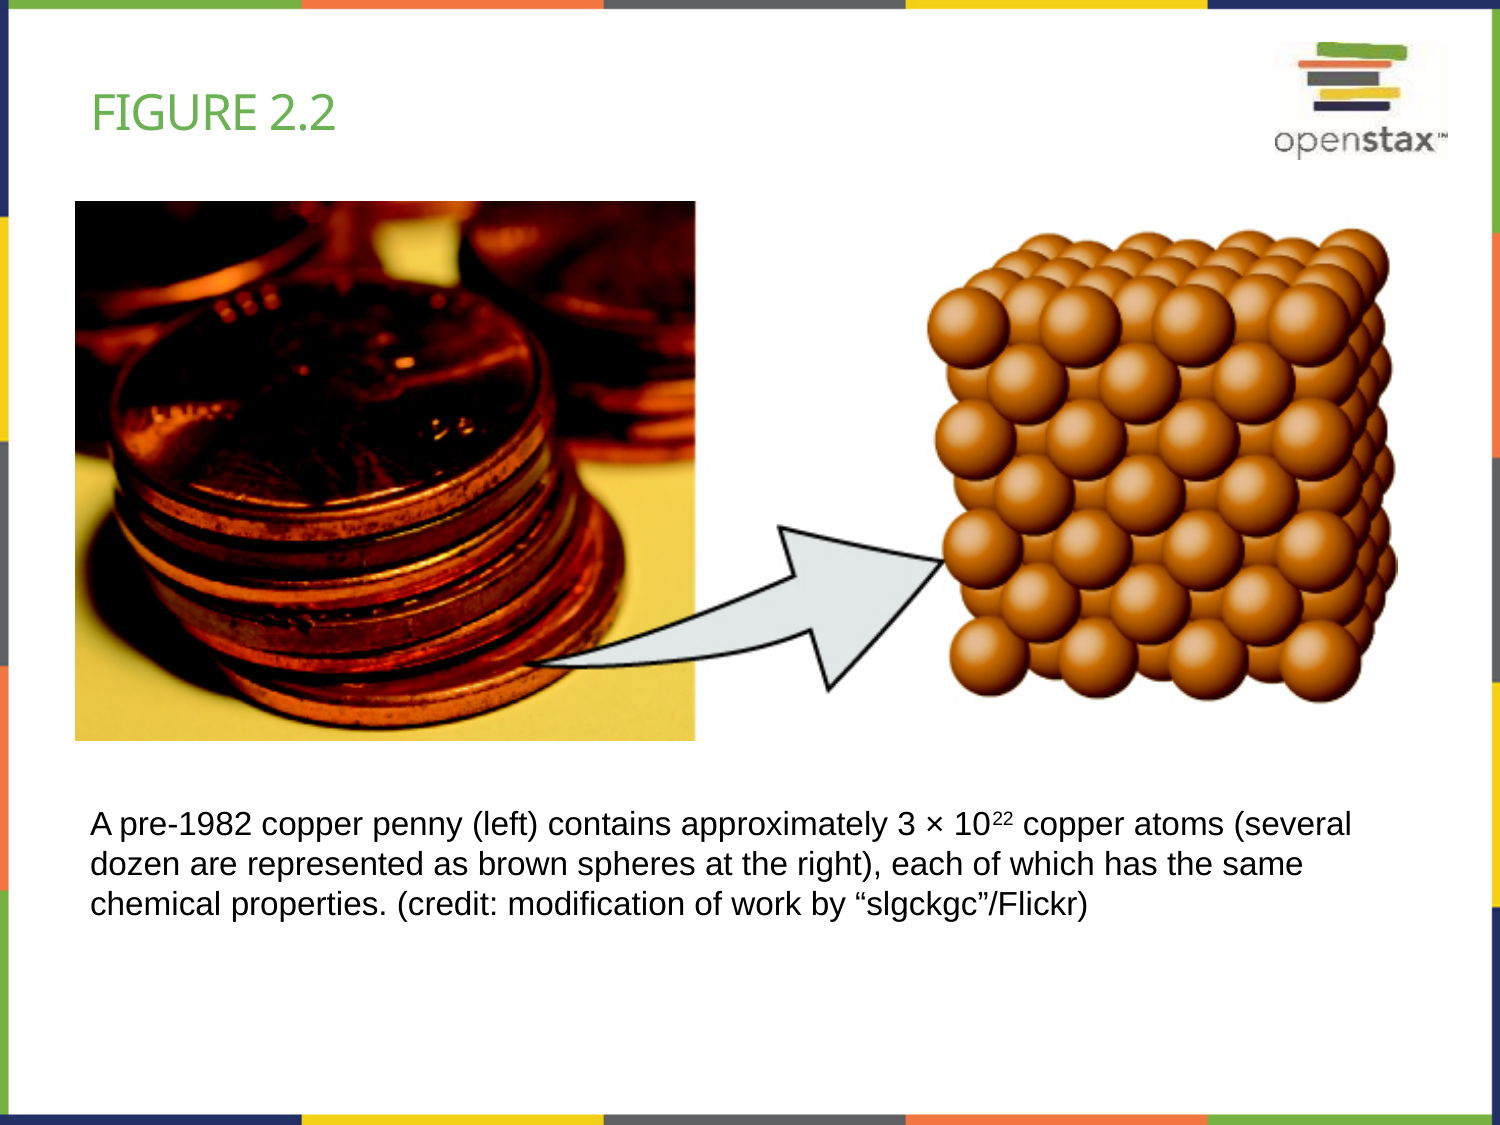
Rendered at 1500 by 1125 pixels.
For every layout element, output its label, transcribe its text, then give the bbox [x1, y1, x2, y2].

list A pre-1982 copper penny (left) contains approximately 3 × 1022 copper atoms (several dozen are represented as brown spheres at the right), each of which has the same chemical properties. (credit: modification of work by “slgckgc”/Flickr) [75, 794, 1398, 986]
picture [0, 0, 1500, 1125]
title Figure 2.2 [75, 39, 1398, 148]
